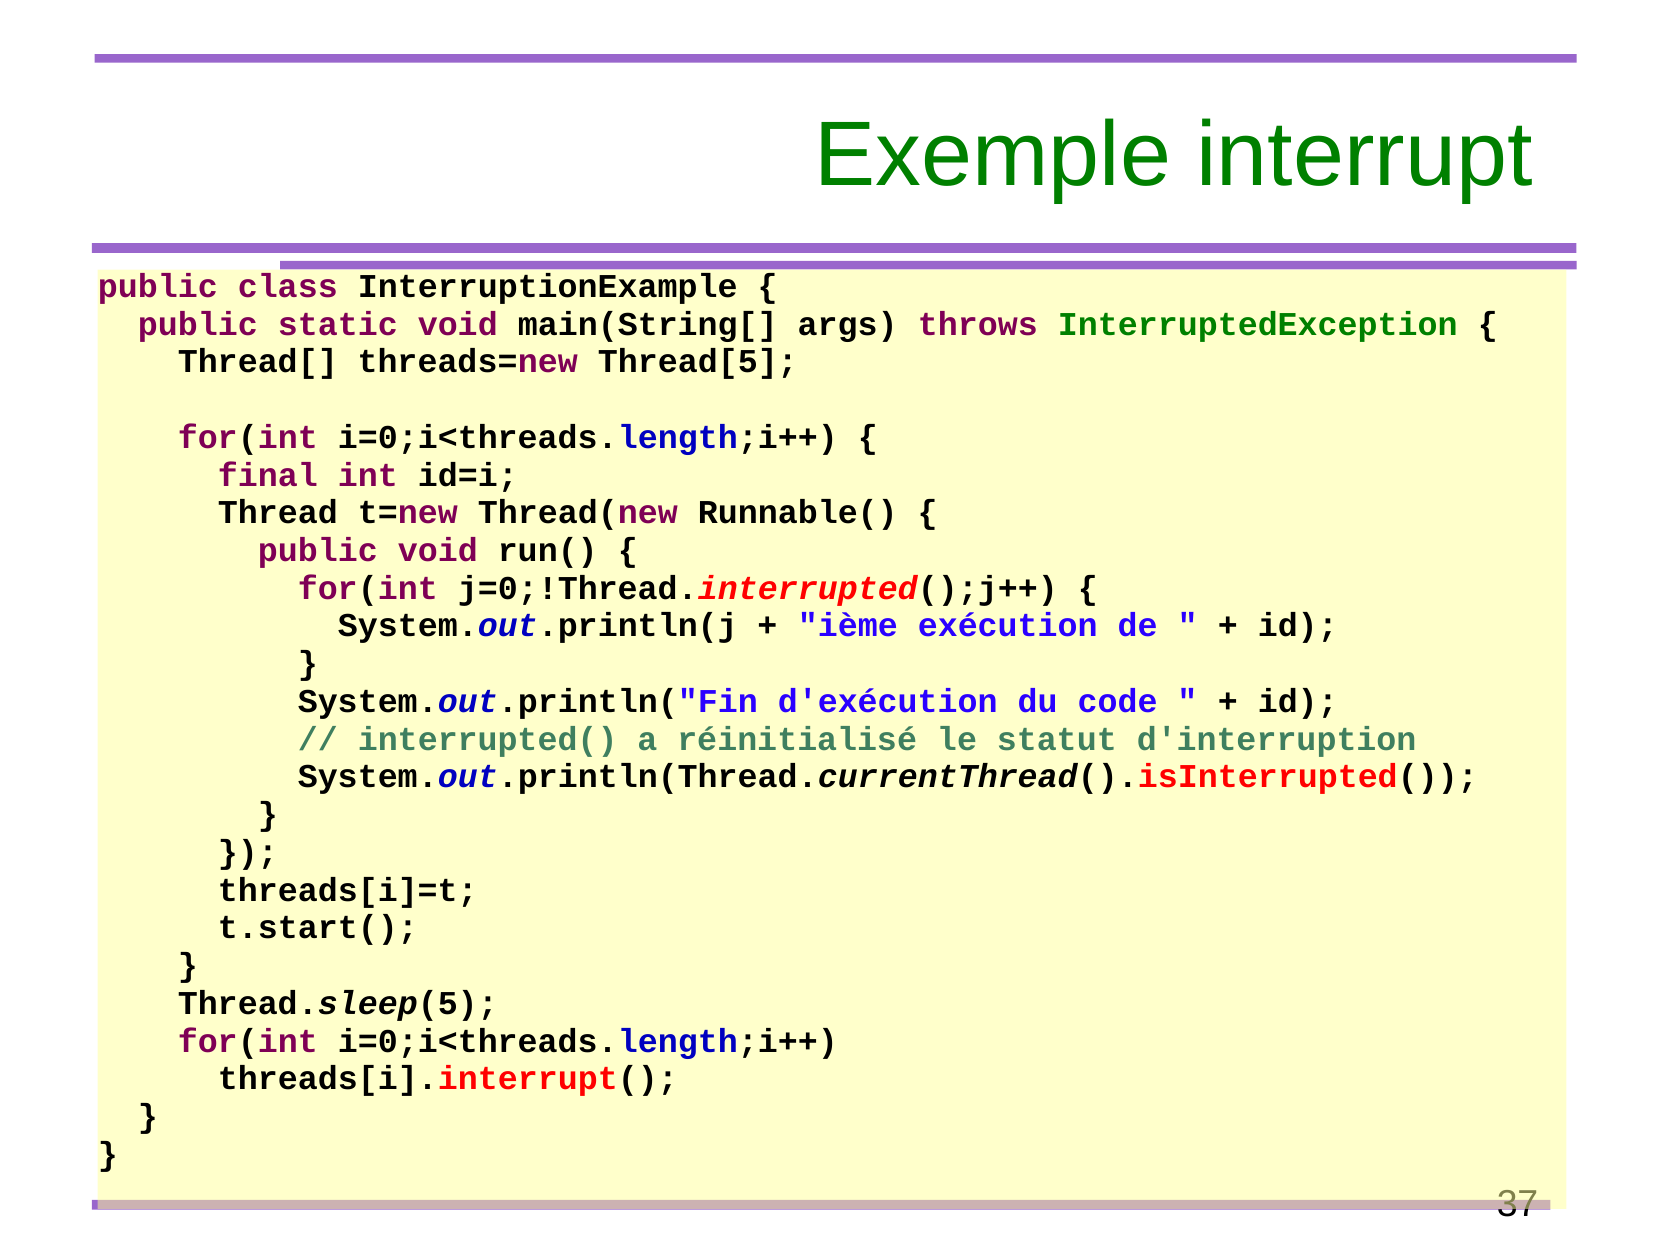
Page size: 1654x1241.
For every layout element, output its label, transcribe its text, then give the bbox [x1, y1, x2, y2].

text_box public class InterruptionExample { public static void main(String[] args) throws InterruptedException { Thread[] threads=new Thread[5]; for(int i=0;i<threads.length;i++) { final int id=i; Thread t=new Thread(new Runnable() { public void run() { for(int j=0;!Thread.interrupted();j++) { System.out.println(j + "ième exécution de " + id); } System.out.println("Fin d'exécution du code " + id); // interrupted() a réinitialisé le statut d'interruption System.out.println(Thread.currentThread().isInterrupted()); } }); threads[i]=t; t.start(); } Thread.sleep(5); for(int i=0;i<threads.length;i++) threads[i].interrupt(); } } [97, 269, 1567, 1209]
title Exemple interrupt [121, 49, 1534, 257]
